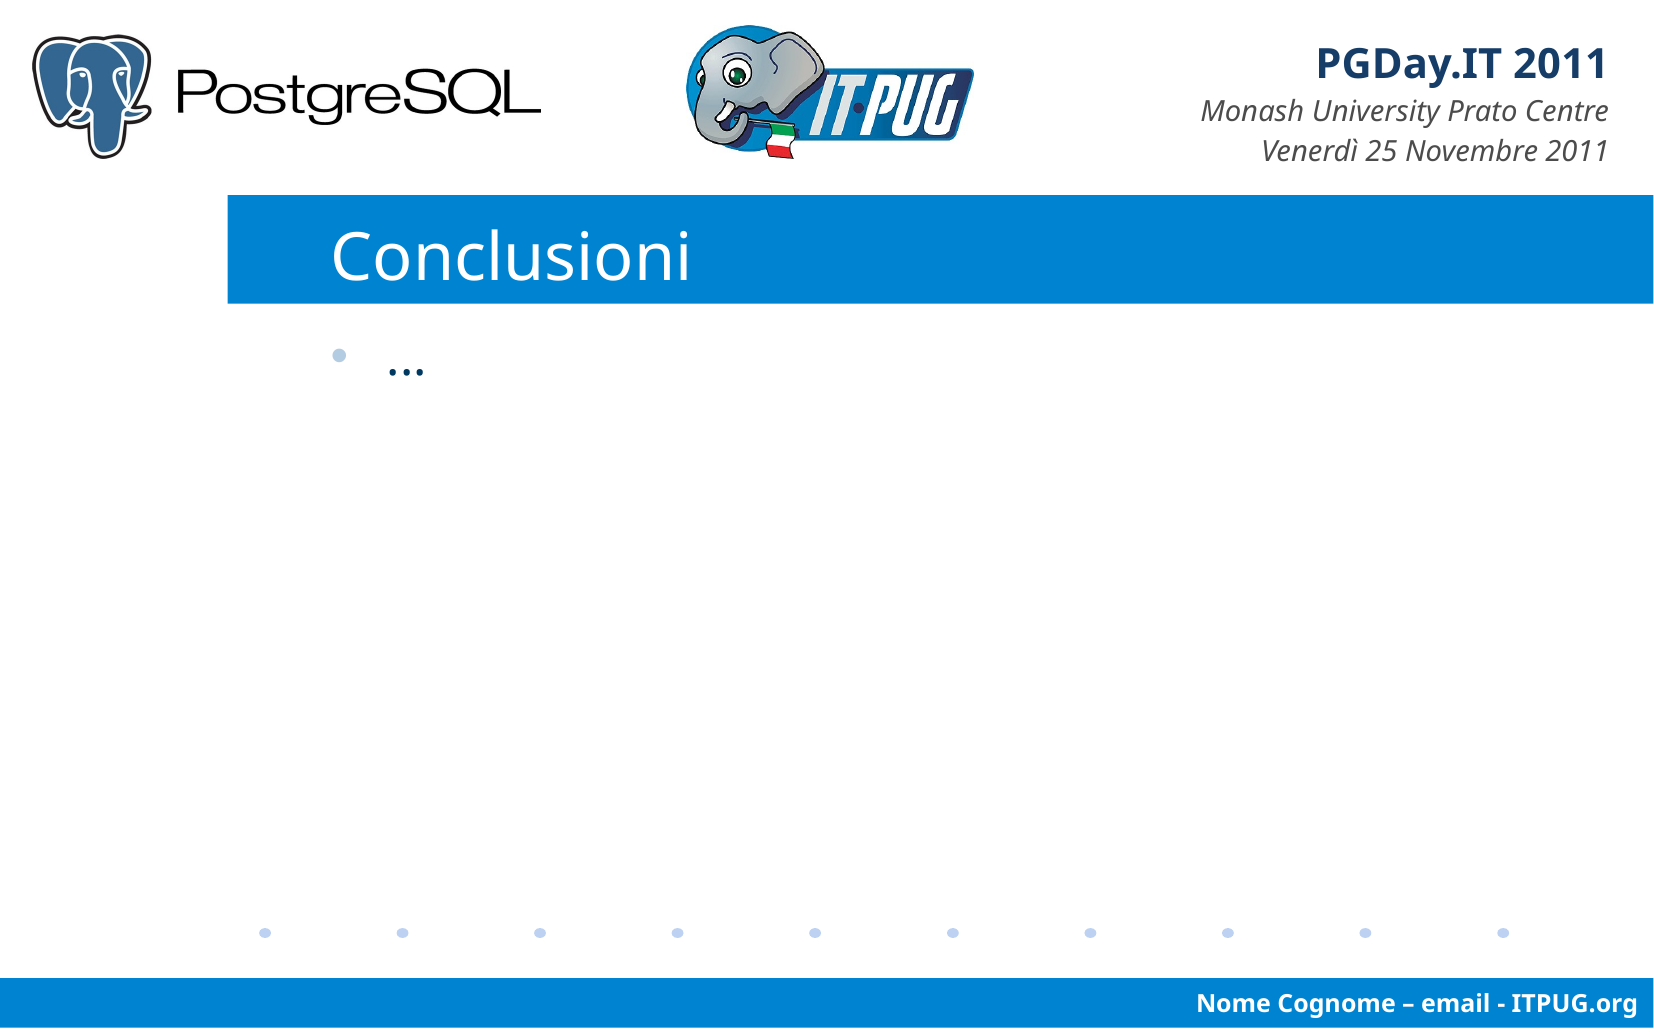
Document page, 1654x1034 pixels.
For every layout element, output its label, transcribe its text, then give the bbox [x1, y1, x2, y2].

picture [686, 25, 744, 83]
list ... [330, 321, 1626, 916]
title Conclusioni [330, 206, 1654, 304]
picture [686, 25, 974, 159]
picture [32, 34, 541, 159]
